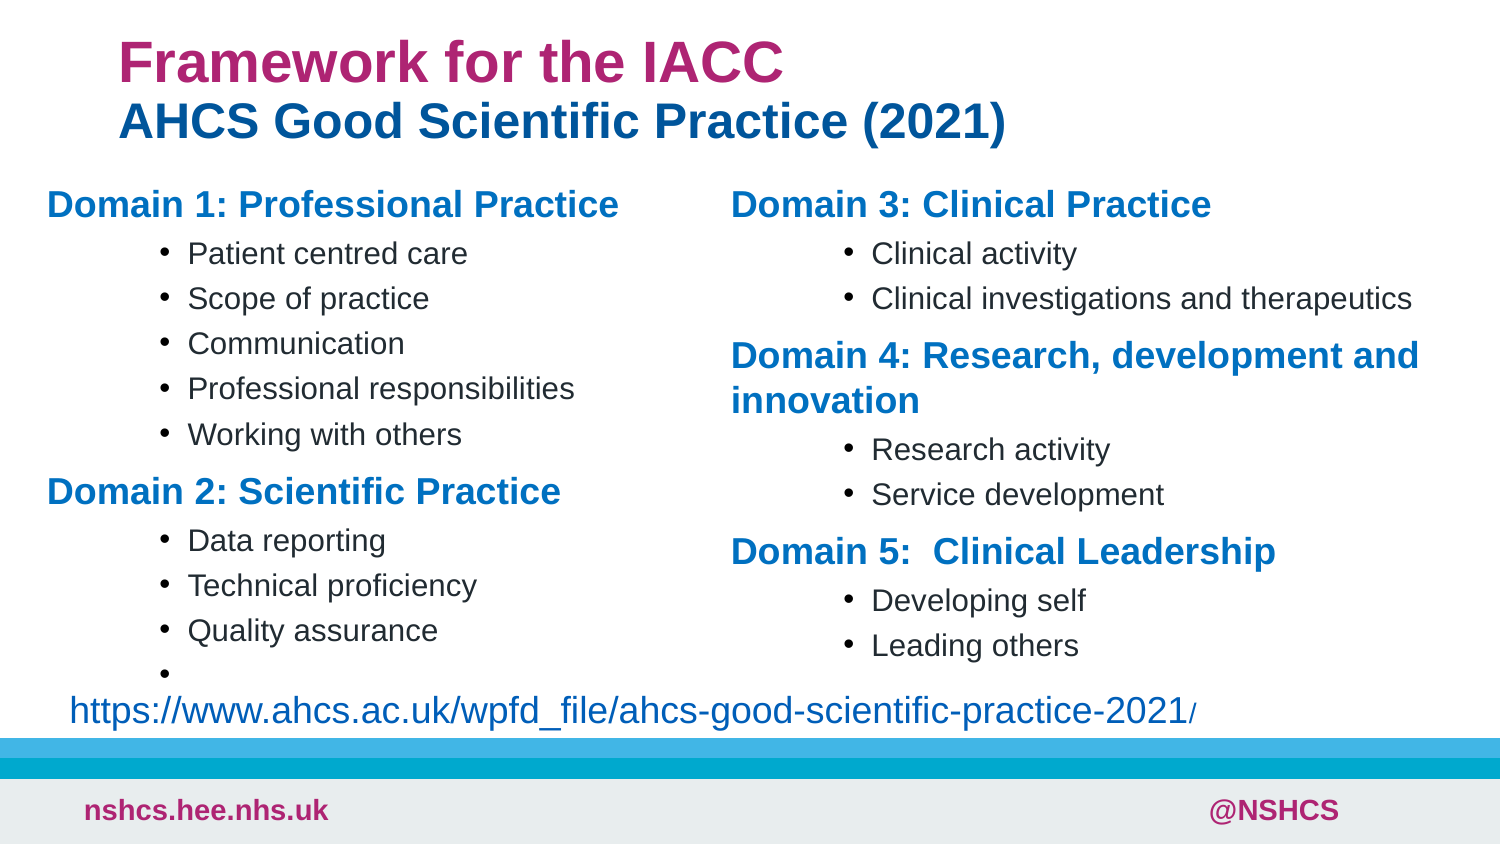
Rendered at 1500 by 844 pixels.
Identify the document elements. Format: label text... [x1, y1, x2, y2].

text_box https://www.ahcs.ac.uk/wpfd_file/ahcs-good-scientific-practice-2021/ [54, 678, 1276, 740]
text_box Domain 3: Clinical Practice Clinical activity Clinical investigations and therapeutics Domain 4: Research, development and innovation Research activity Service development Domain 5: Clinical Leadership Developing self Leading others [715, 172, 1446, 665]
title Framework for the IACC AHCS Good Scientific Practice (2021) [103, 9, 1397, 173]
list Domain 1: Professional Practice Patient centred care Scope of practice Communication Professional responsibilities Working with others Domain 2: Scientific Practice Data reporting Technical proficiency Quality assurance [31, 172, 702, 665]
